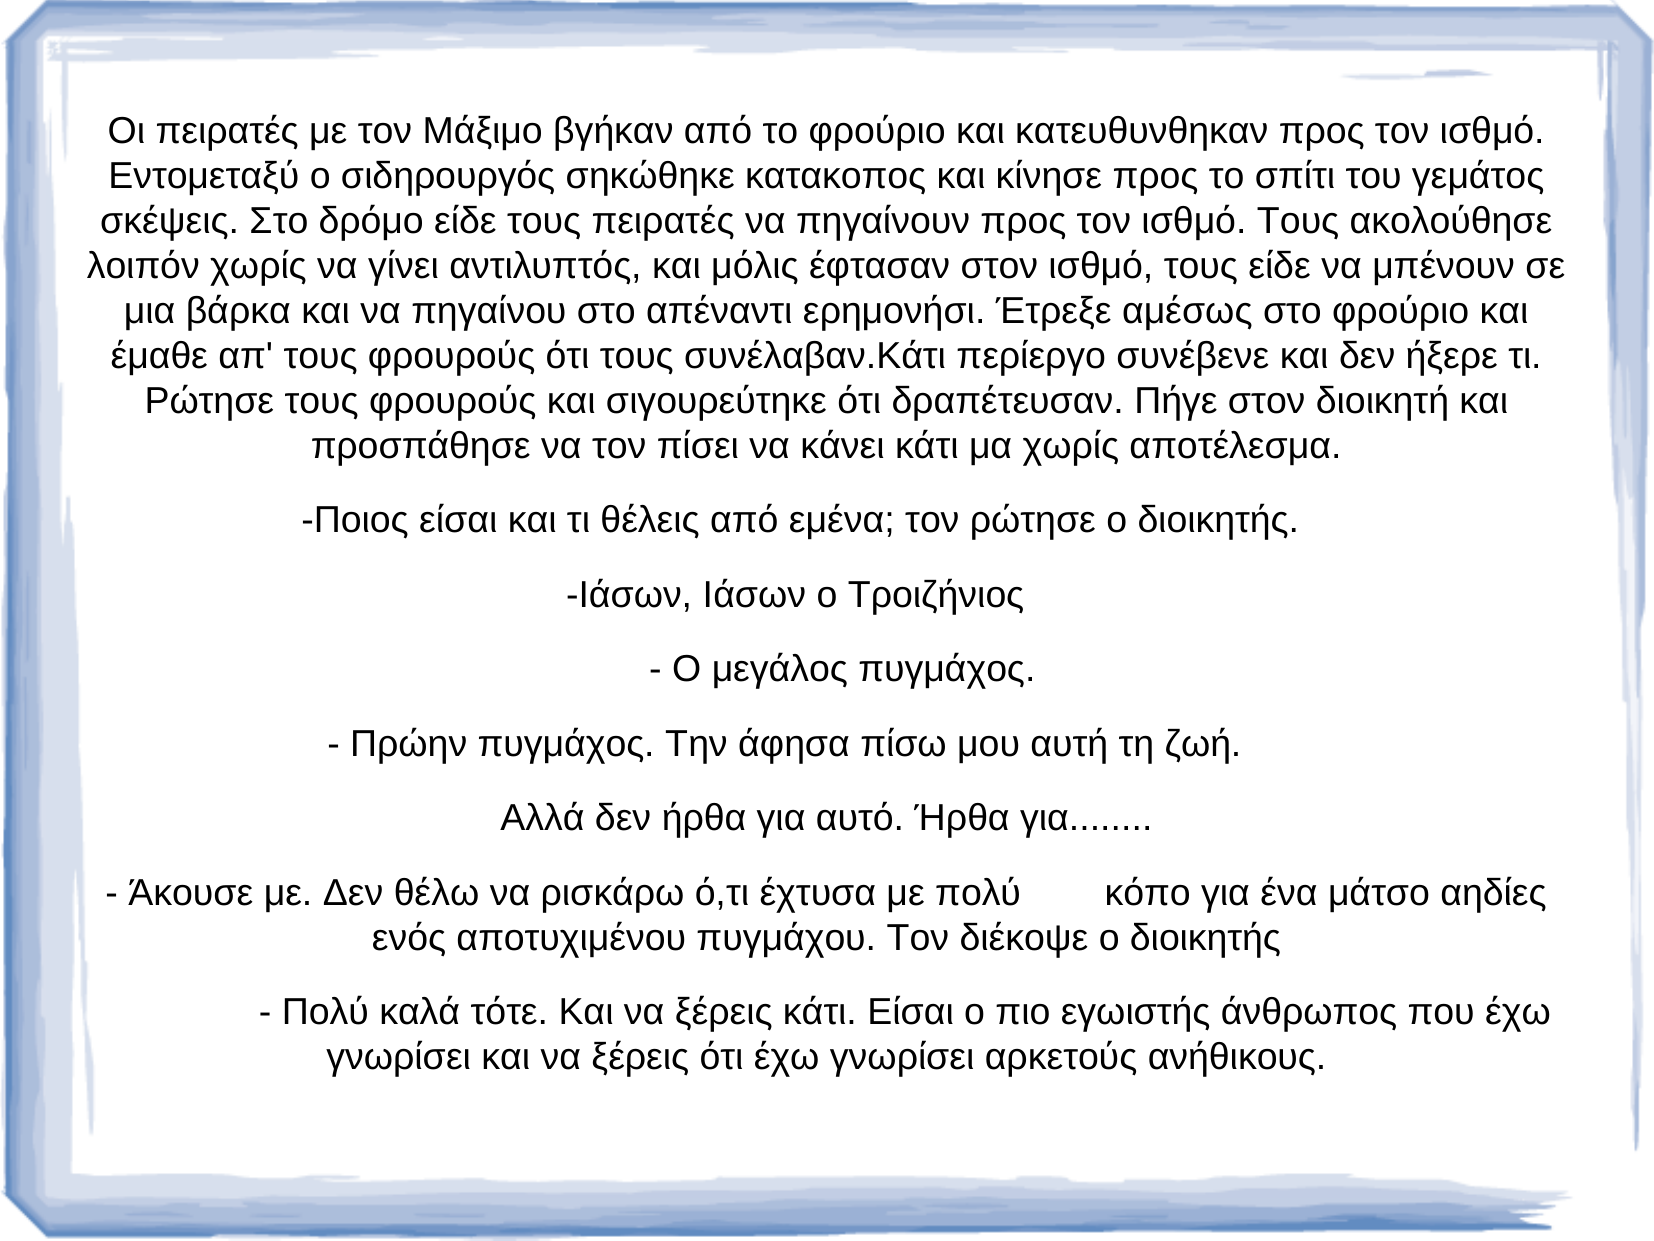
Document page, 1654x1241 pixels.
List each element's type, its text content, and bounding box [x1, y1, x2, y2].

subtitle Οι πειρατές με τον Μάξιμο βγήκαν από το φρούριο και κατευθυνθηκαν προς τον ισθμό. Εντομεταξύ ο σιδηρουργός σηκώθηκε κατακοπος και κίνησε προς το σπίτι του γεμάτος σκέψεις. Στο δρόμο είδε τους πειρατές να πηγαίνουν προς τον ισθμό. Τους ακολούθησε λοιπόν χωρίς να γίνει αντιλυπτός, και μόλις έφτασαν στον ισθμό, τους είδε να μπένουν σε μια βάρκα και να πηγαίνου στο απέναντι ερημονήσι. Έτρεξε αμέσως στο φρούριο και έμαθε απ' τους φρουρούς ότι τους συνέλαβαν.Κάτι περίεργο συνέβενε και δεν ήξερε τι. Ρώτησε τους φρουρούς και σιγουρεύτηκε ότι δραπέτευσαν. Πήγε στον διοικητή και προσπάθησε να τον πίσει να κάνει κάτι μα χωρίς αποτέλεσμα. -Ποιος είσαι και τι θέλεις από εμένα; τον ρώτησε ο διοικητής. -Ιάσων, Ιάσων ο Τροιζήνιος - Ο μεγάλος πυγμάχος. - Πρώην πυγμάχος. Την άφησα πίσω μου αυτή τη ζωή. Αλλά δεν ήρθα για αυτό. Ήρθα για........ - Άκουσε με. Δεν θέλω να ρισκάρω ό,τι έχτυσα με πολύ κόπο για ένα μάτσο αηδίες ενός αποτυχιμένου πυγμάχου. Τον διέκοψε ο διοικητής - Πολύ καλά τότε. Και να ξέρεις κάτι. Είσαι ο πιο εγωιστής άνθρωπος που έχω γνωρίσει και να ξέρεις ότι έχω γνωρίσει αρκετούς ανήθικους. [82, 102, 1571, 1081]
